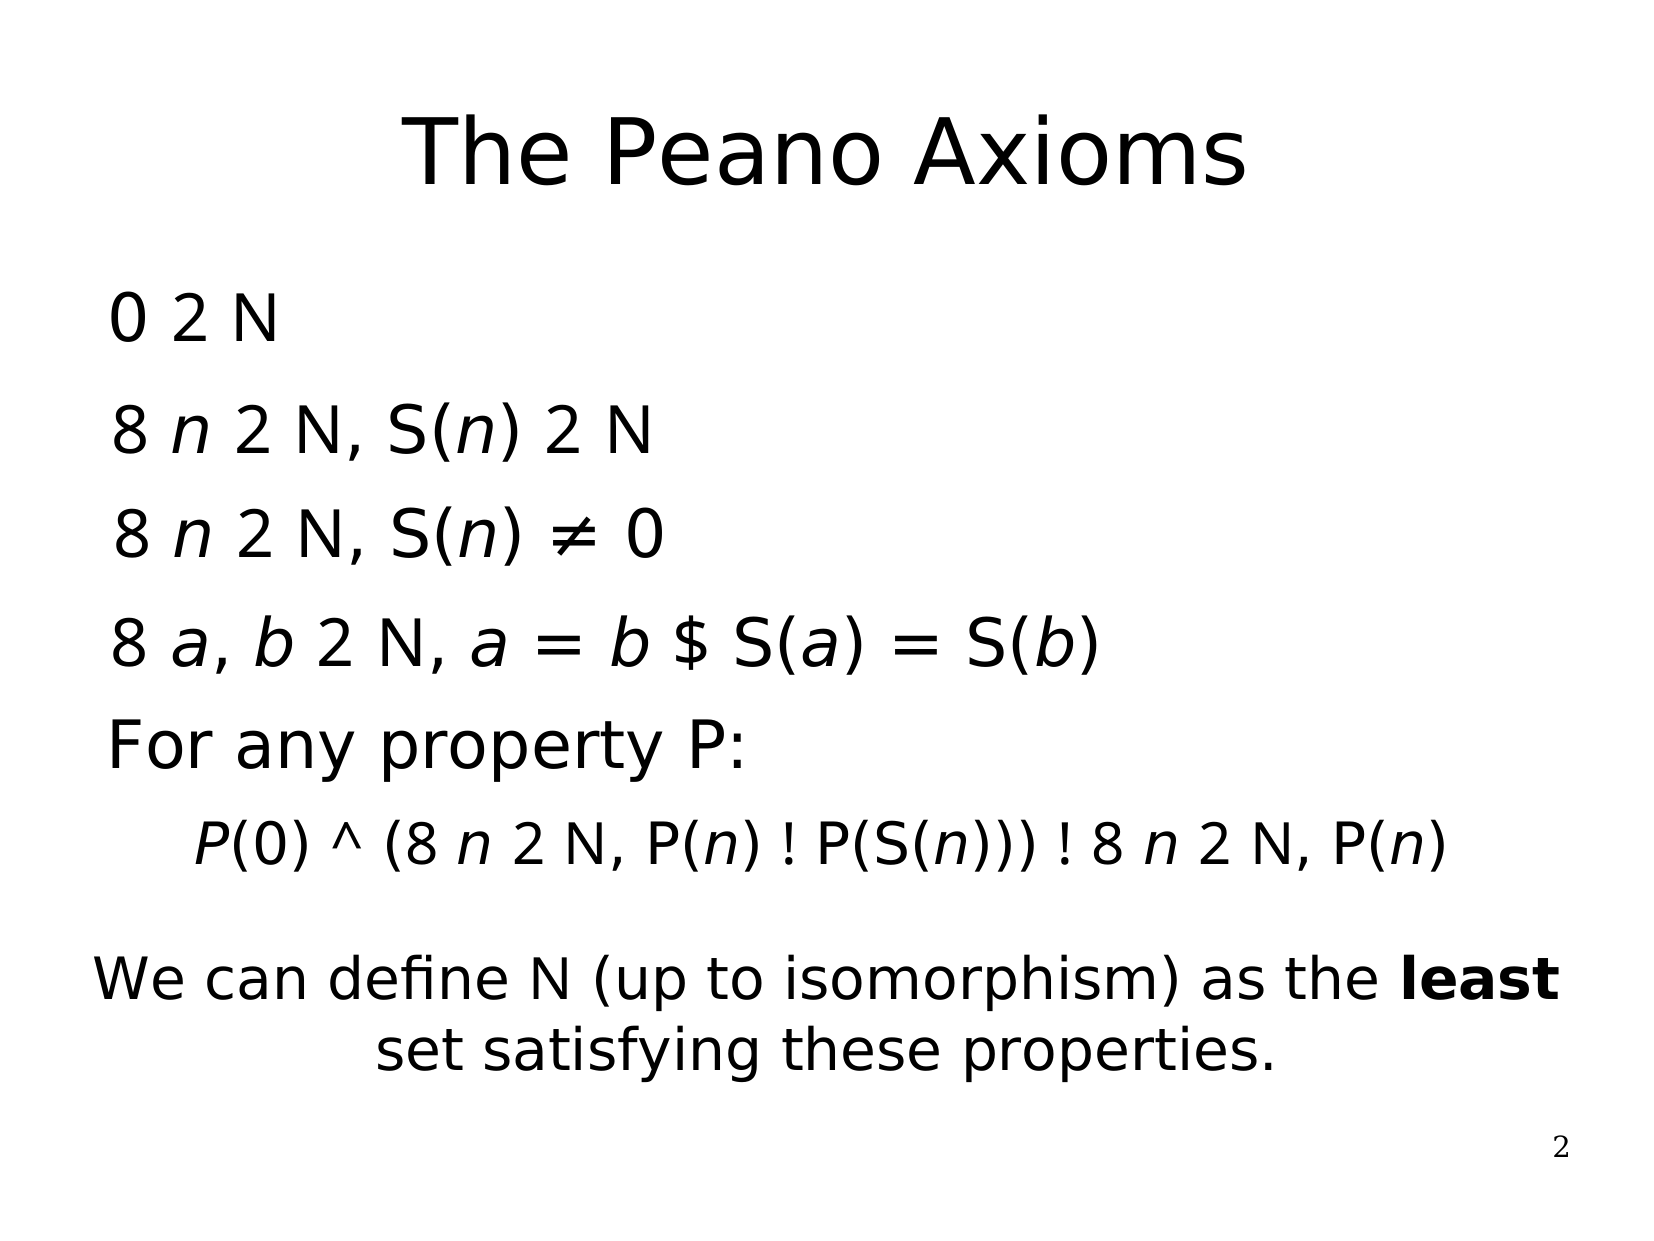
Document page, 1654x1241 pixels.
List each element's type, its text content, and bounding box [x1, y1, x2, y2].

text_box 8 n 2 N, S(n) 2 N [78, 375, 717, 516]
text_box 8 a, b 2 N, a = b $ S(a) = S(b) [77, 587, 1241, 729]
text_box 0 2 N [75, 262, 338, 404]
text_box P(0) ^ (8 n 2 N, P(n) ! P(S(n))) ! 8 n 2 N, P(n) [161, 795, 1573, 929]
title The Peano Axioms [82, 49, 1571, 257]
text_box For any property P: [88, 706, 833, 785]
text_box We can define N (up to isomorphism) as the least set satisfying these properties. [58, 929, 1596, 1123]
text_box 8 n 2 N, S(n) ≠ 0 [80, 478, 719, 587]
